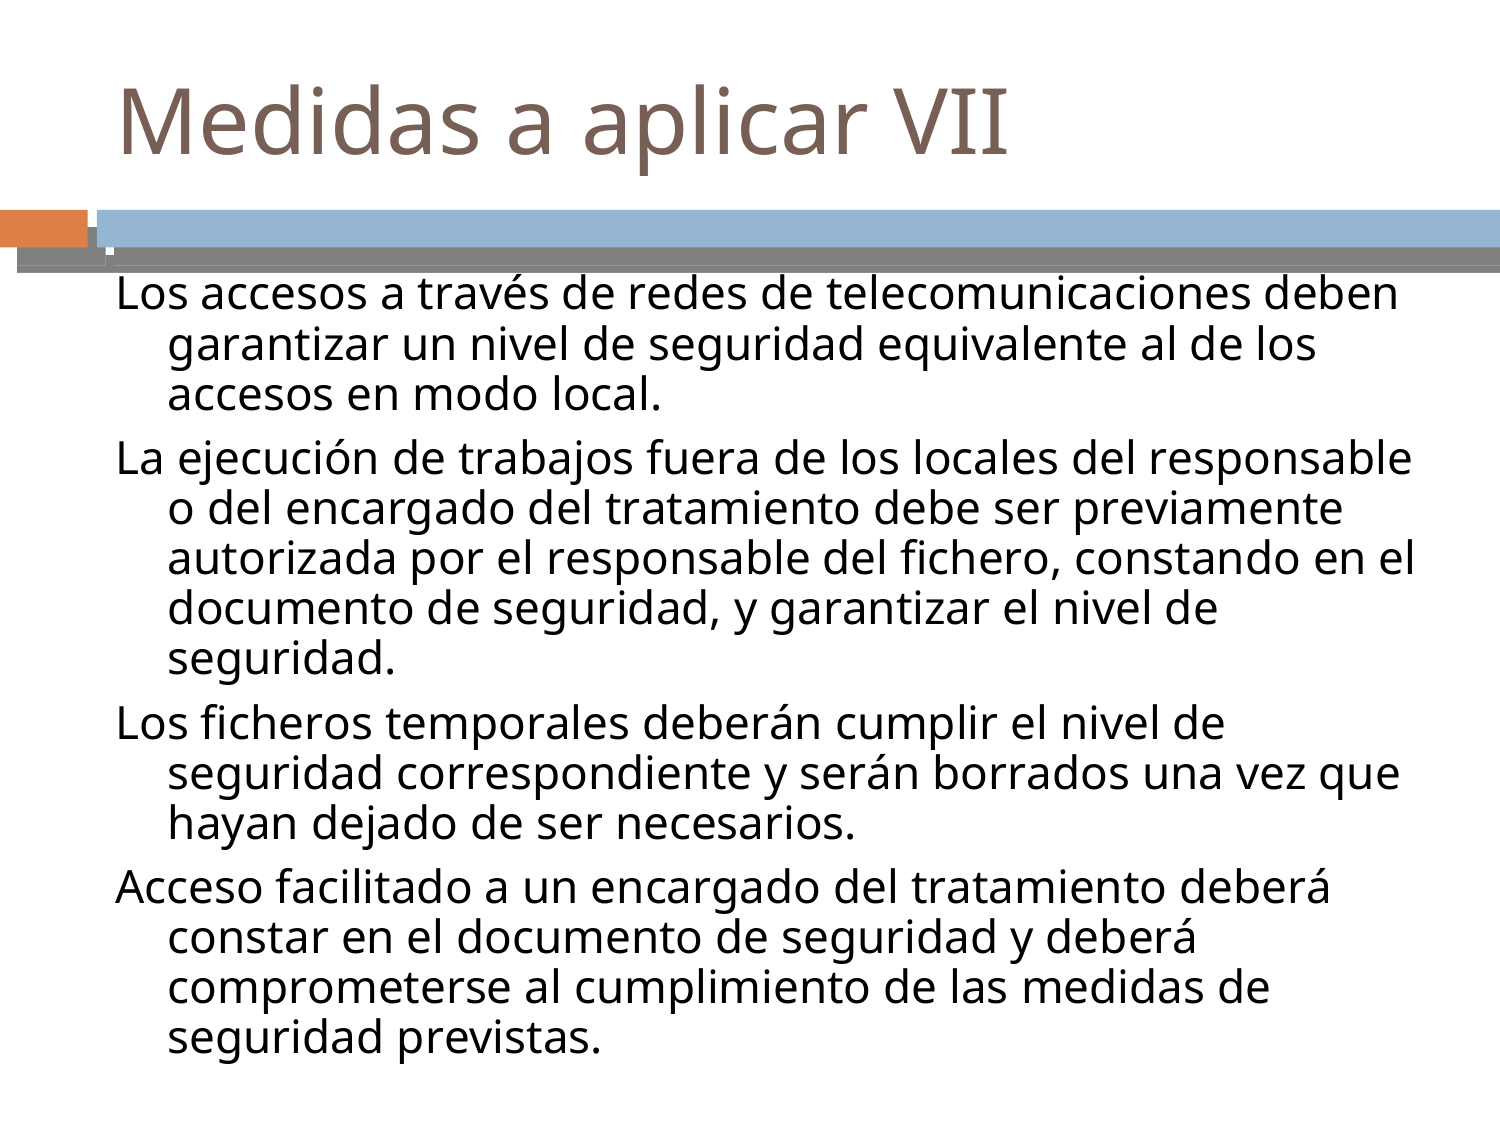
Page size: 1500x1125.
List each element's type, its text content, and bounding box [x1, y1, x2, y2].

title Medidas a aplicar VII [100, 37, 1438, 201]
list Los accesos a través de redes de telecomunicaciones deben garantizar un nivel de seguridad equivalente al de los accesos en modo local. La ejecución de trabajos fuera de los locales del responsable o del encargado del tratamiento debe ser previamente autorizada por el responsable del fichero, constando en el documento de seguridad, y garantizar el nivel de seguridad. Los ficheros temporales deberán cumplir el nivel de seguridad correspondiente y serán borrados una vez que hayan dejado de ser necesarios. Acceso facilitado a un encargado del tratamiento deberá constar en el documento de seguridad y deberá comprometerse al cumplimiento de las medidas de seguridad previstas. [100, 262, 1438, 1001]
